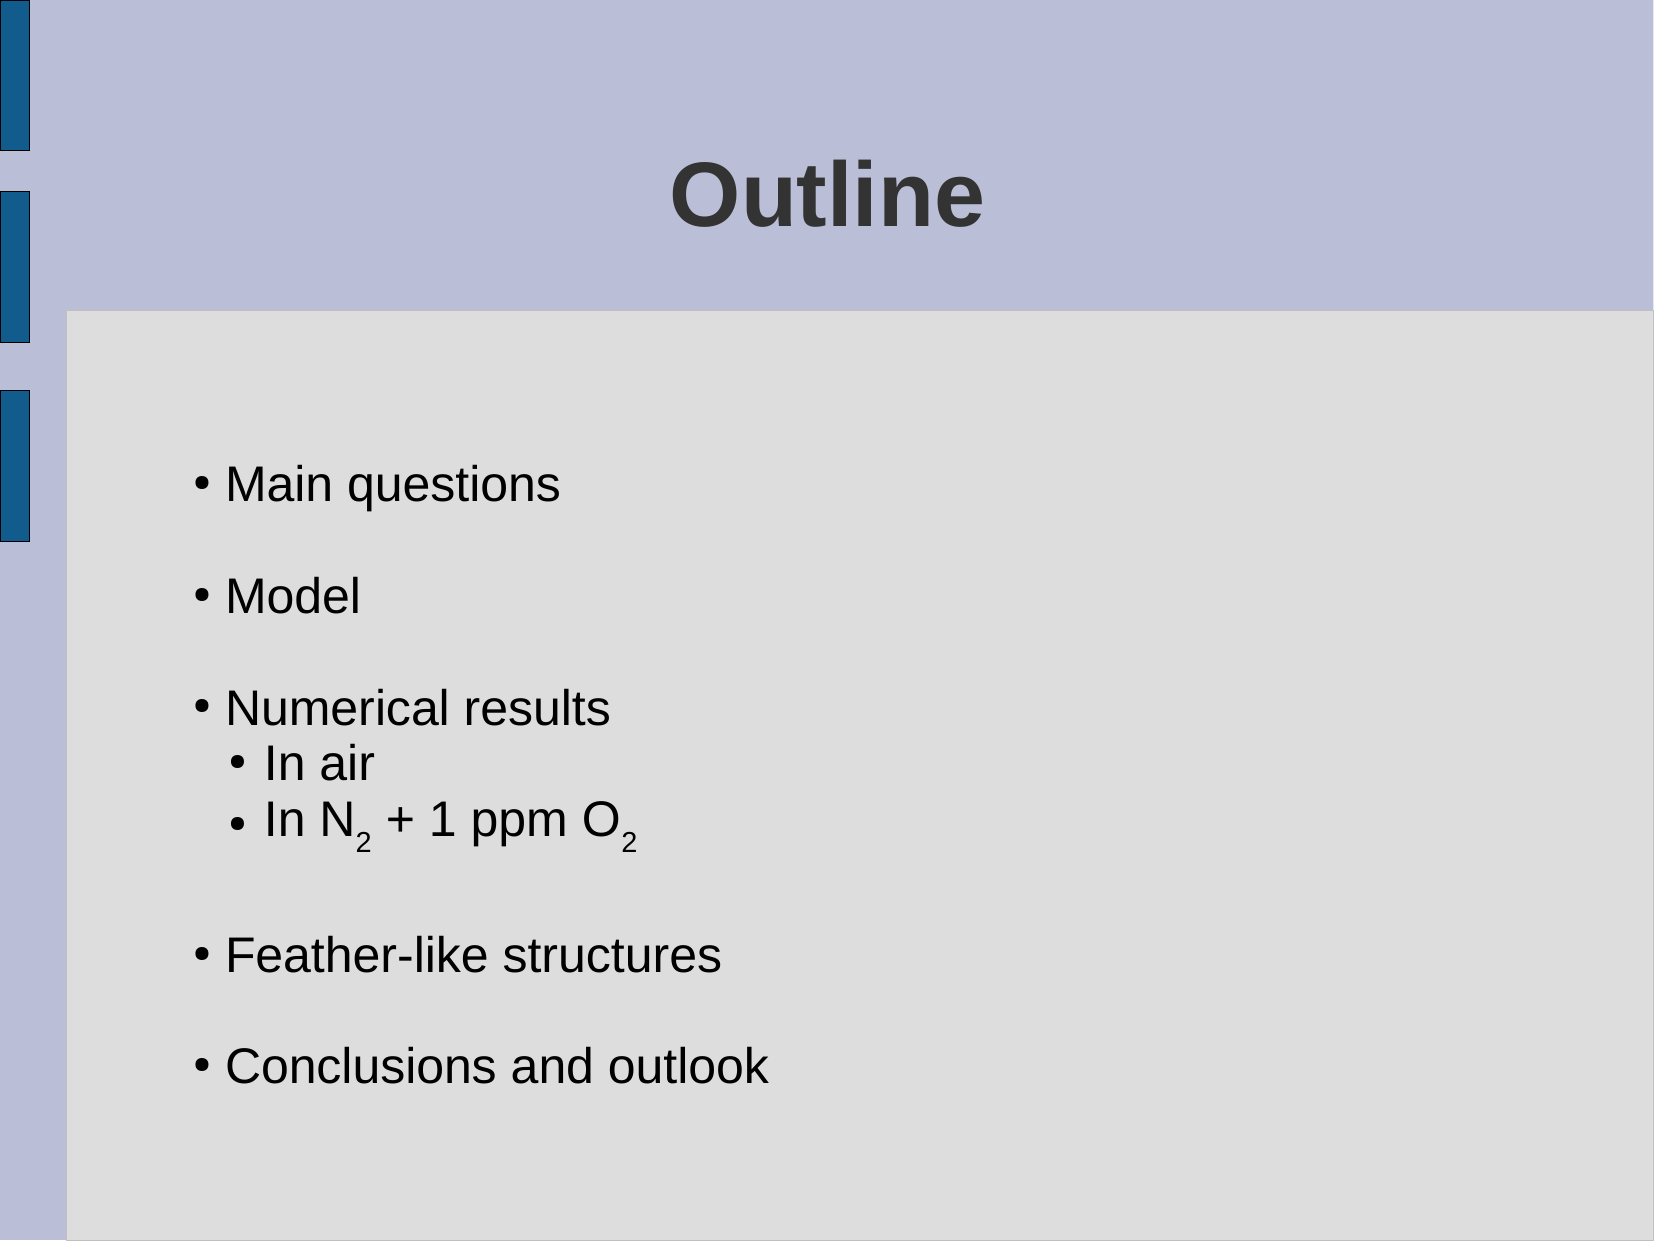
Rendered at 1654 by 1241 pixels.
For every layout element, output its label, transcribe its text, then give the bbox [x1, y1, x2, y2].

title Outline [121, 98, 1534, 291]
text_box Main questions Model Numerical results In air In N2 + 1 ppm O2 Feather-like structures Conclusions and outlook [178, 449, 1553, 1102]
subtitle [121, 352, 1534, 1119]
